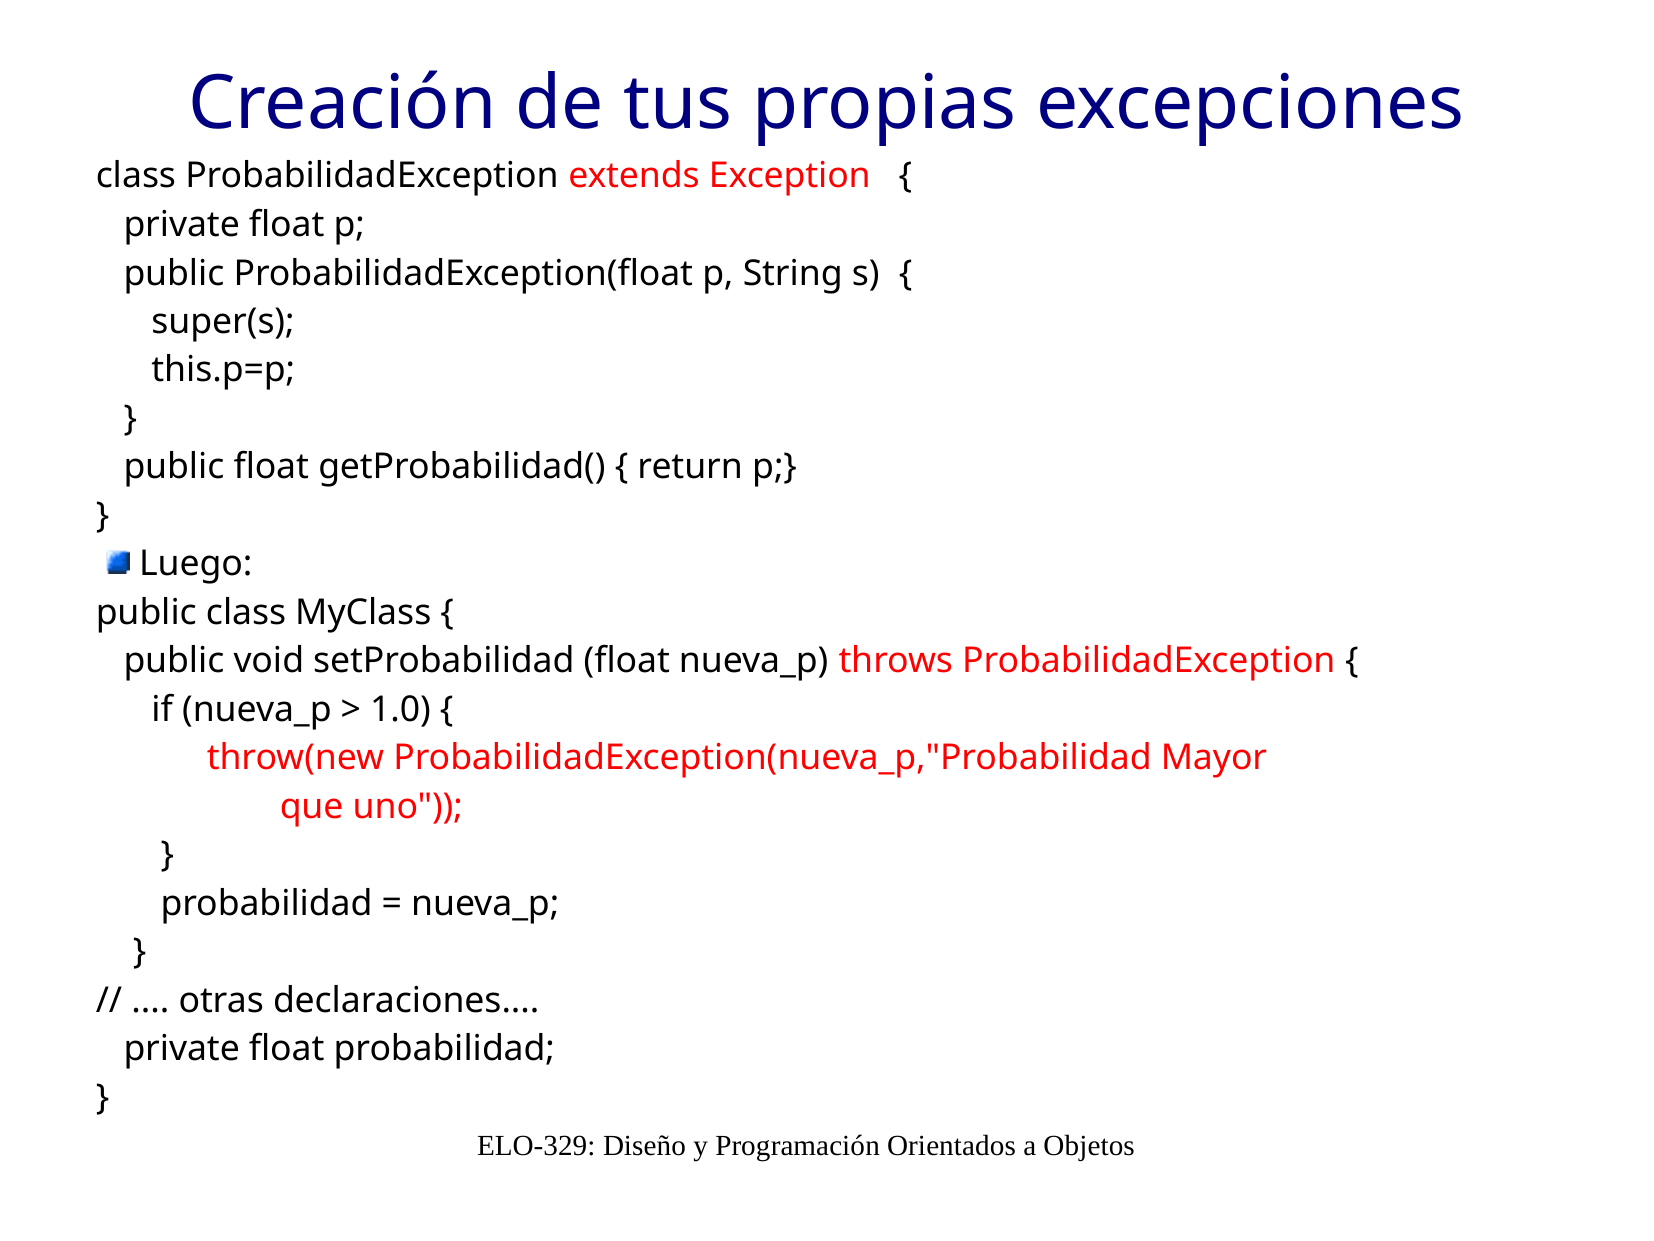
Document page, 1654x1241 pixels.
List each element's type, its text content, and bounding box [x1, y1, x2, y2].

title Creación de tus propias excepciones [82, 49, 1571, 151]
list class ProbabilidadException extends Exception { private float p; public ProbabilidadException(float p, String s)‏ { super(s); this.p=p; } public float getProbabilidad() { return p;} } Luego: public class MyClass { public void setProbabilidad (float nueva_p) throws ProbabilidadException { if (nueva_p > 1.0) { throw(new ProbabilidadException(nueva_p,"Probabilidad Mayor que uno")); } probabilidad = nueva_p; } // .... otras declaraciones.... private float probabilidad; } [95, 150, 1571, 1126]
